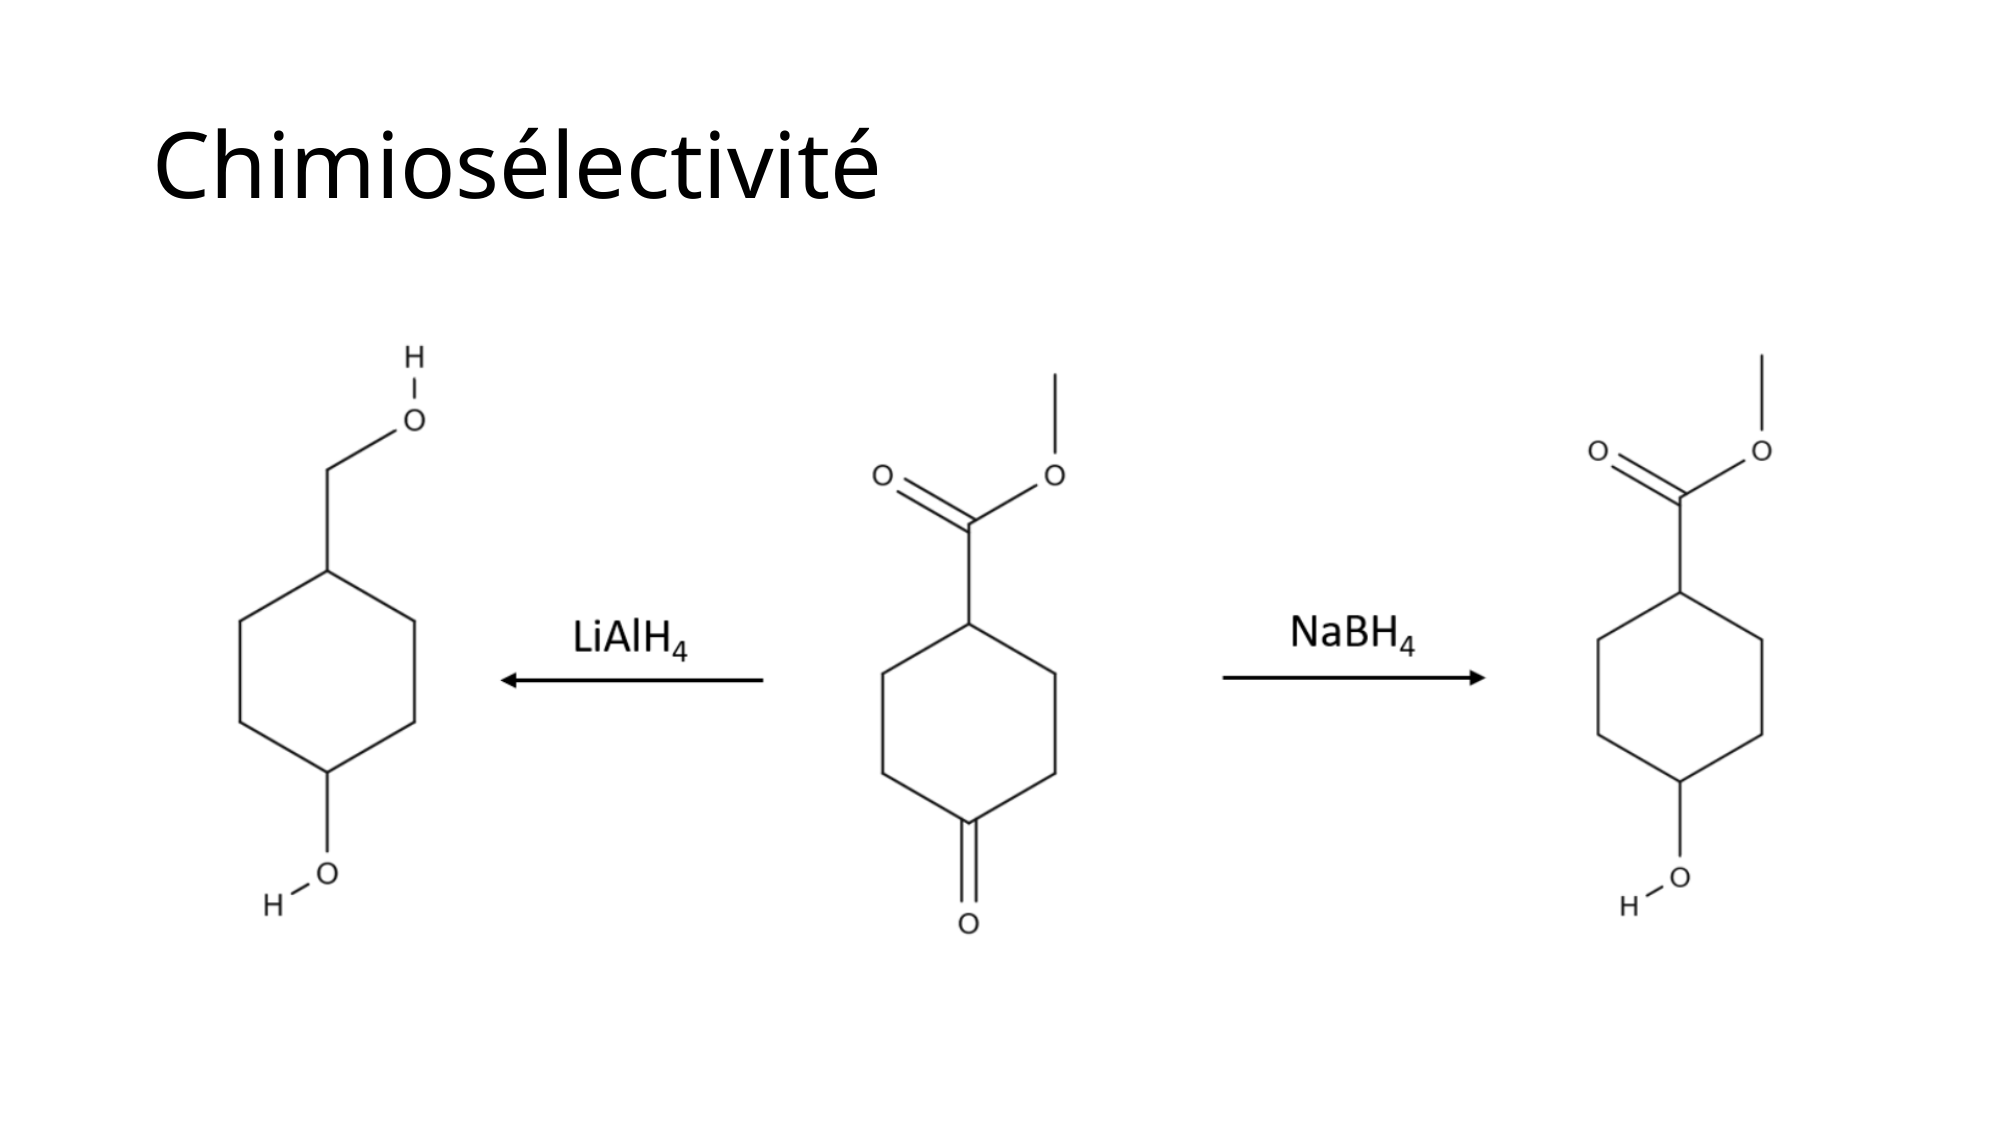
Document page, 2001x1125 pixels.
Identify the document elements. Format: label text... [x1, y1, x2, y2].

title Chimiosélectivité [137, 59, 1863, 278]
picture [167, 299, 1833, 1014]
